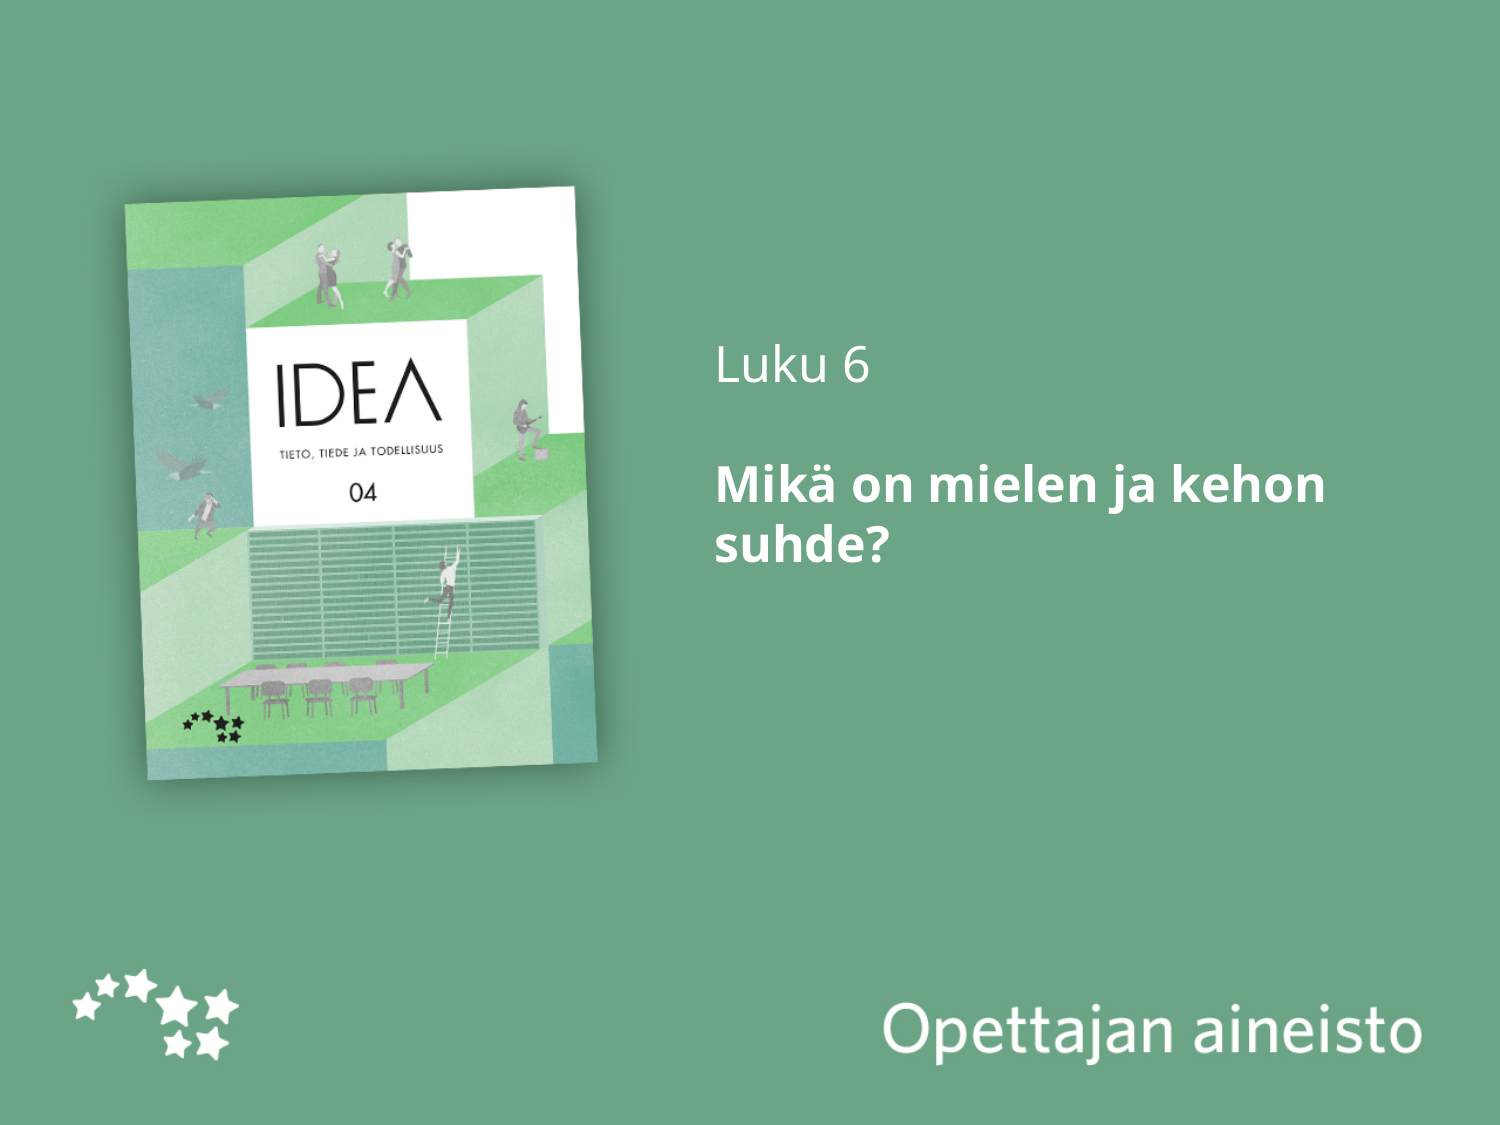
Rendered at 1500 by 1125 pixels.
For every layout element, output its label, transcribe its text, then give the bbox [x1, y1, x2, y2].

text_box Luku 6 Mikä on mielen ja kehon suhde? [699, 324, 1376, 580]
picture [0, 0, 1500, 1125]
